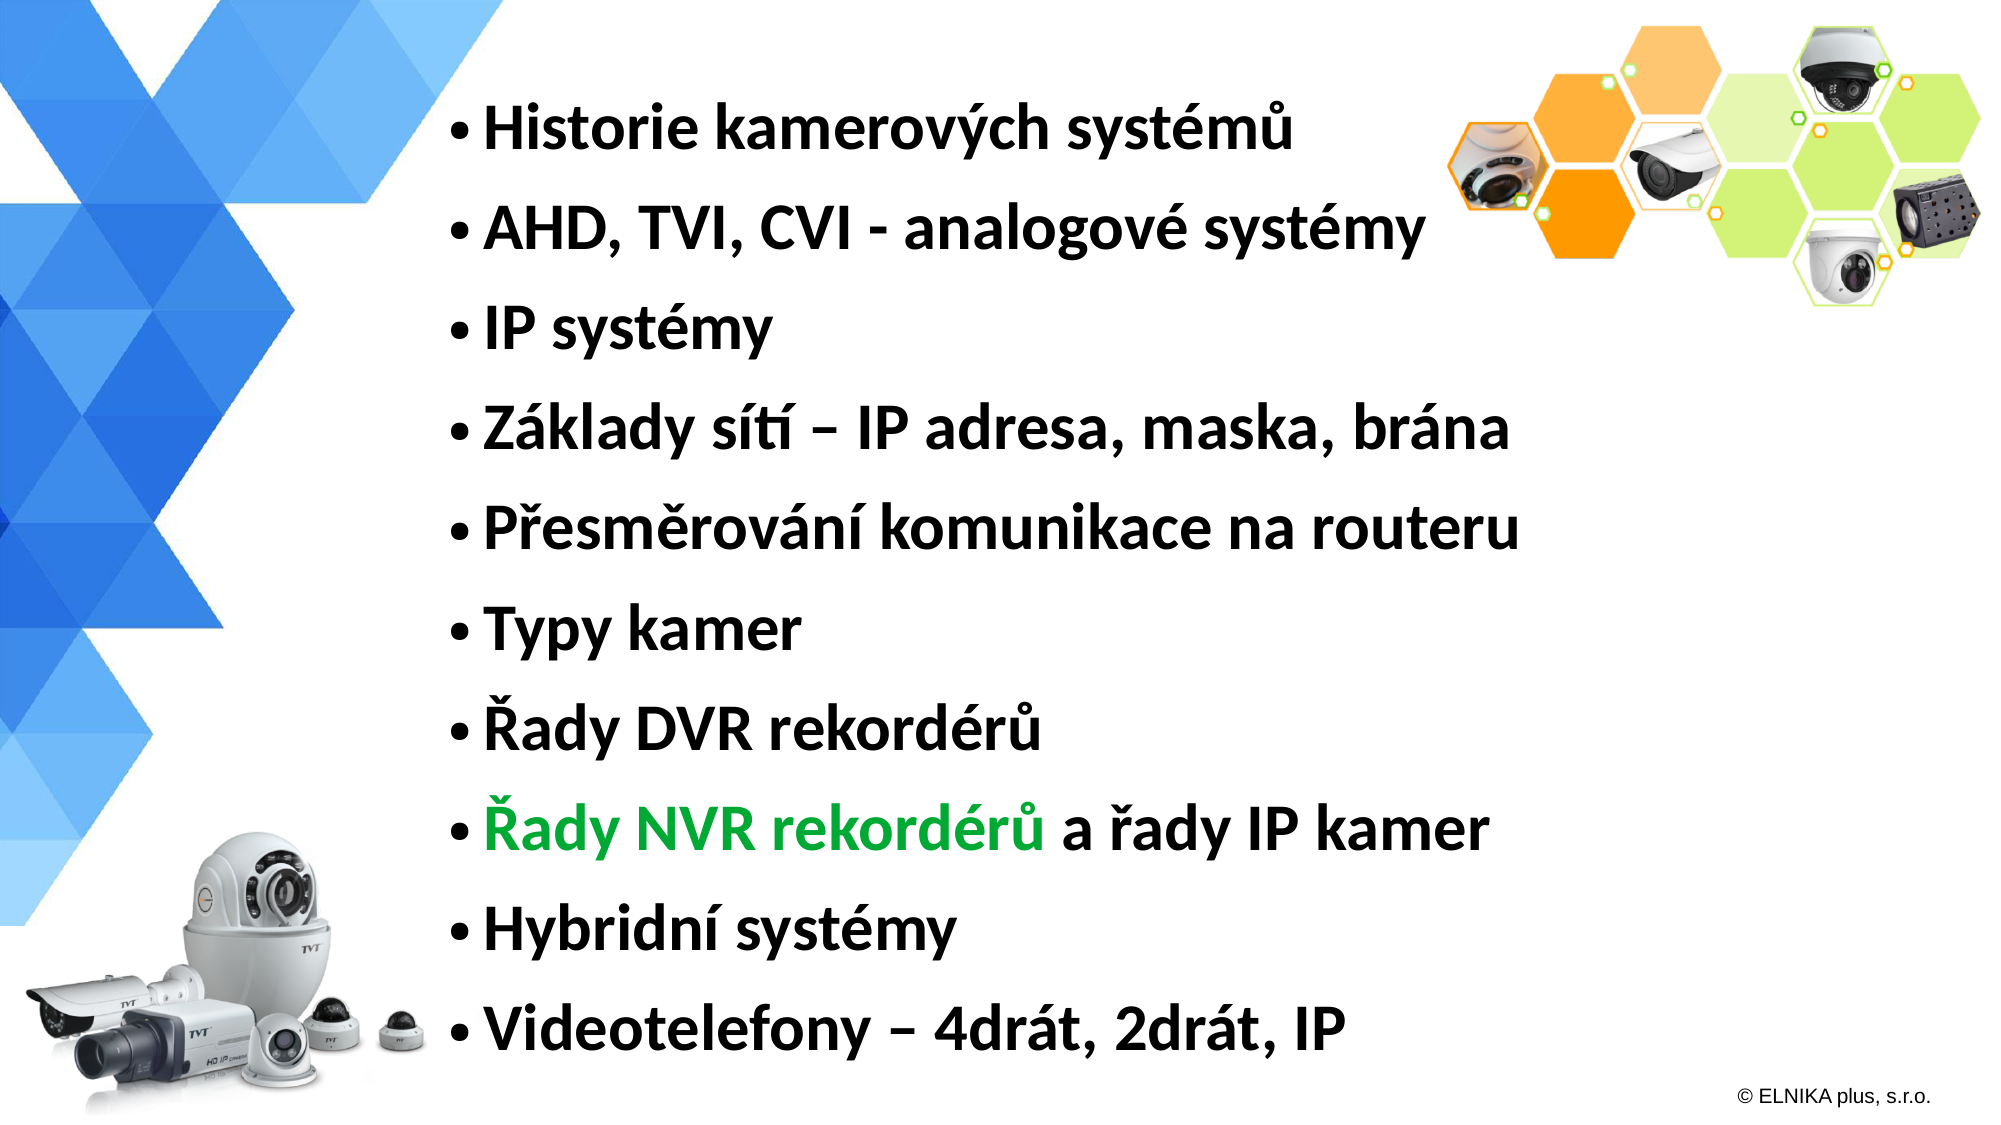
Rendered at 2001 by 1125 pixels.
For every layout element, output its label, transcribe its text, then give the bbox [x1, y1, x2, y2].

text_box Historie kamerových systémů AHD, TVI, CVI - analogové systémy IP systémy Základy sítí – IP adresa, maska, brána Přesměrování komunikace na routeru Typy kamer Řady DVR rekordérů Řady NVR rekordérů a řady IP kamer Hybridní systémy Videotelefony – 4drát, 2drát, IP [433, 58, 1991, 1125]
picture [0, 0, 1985, 1125]
